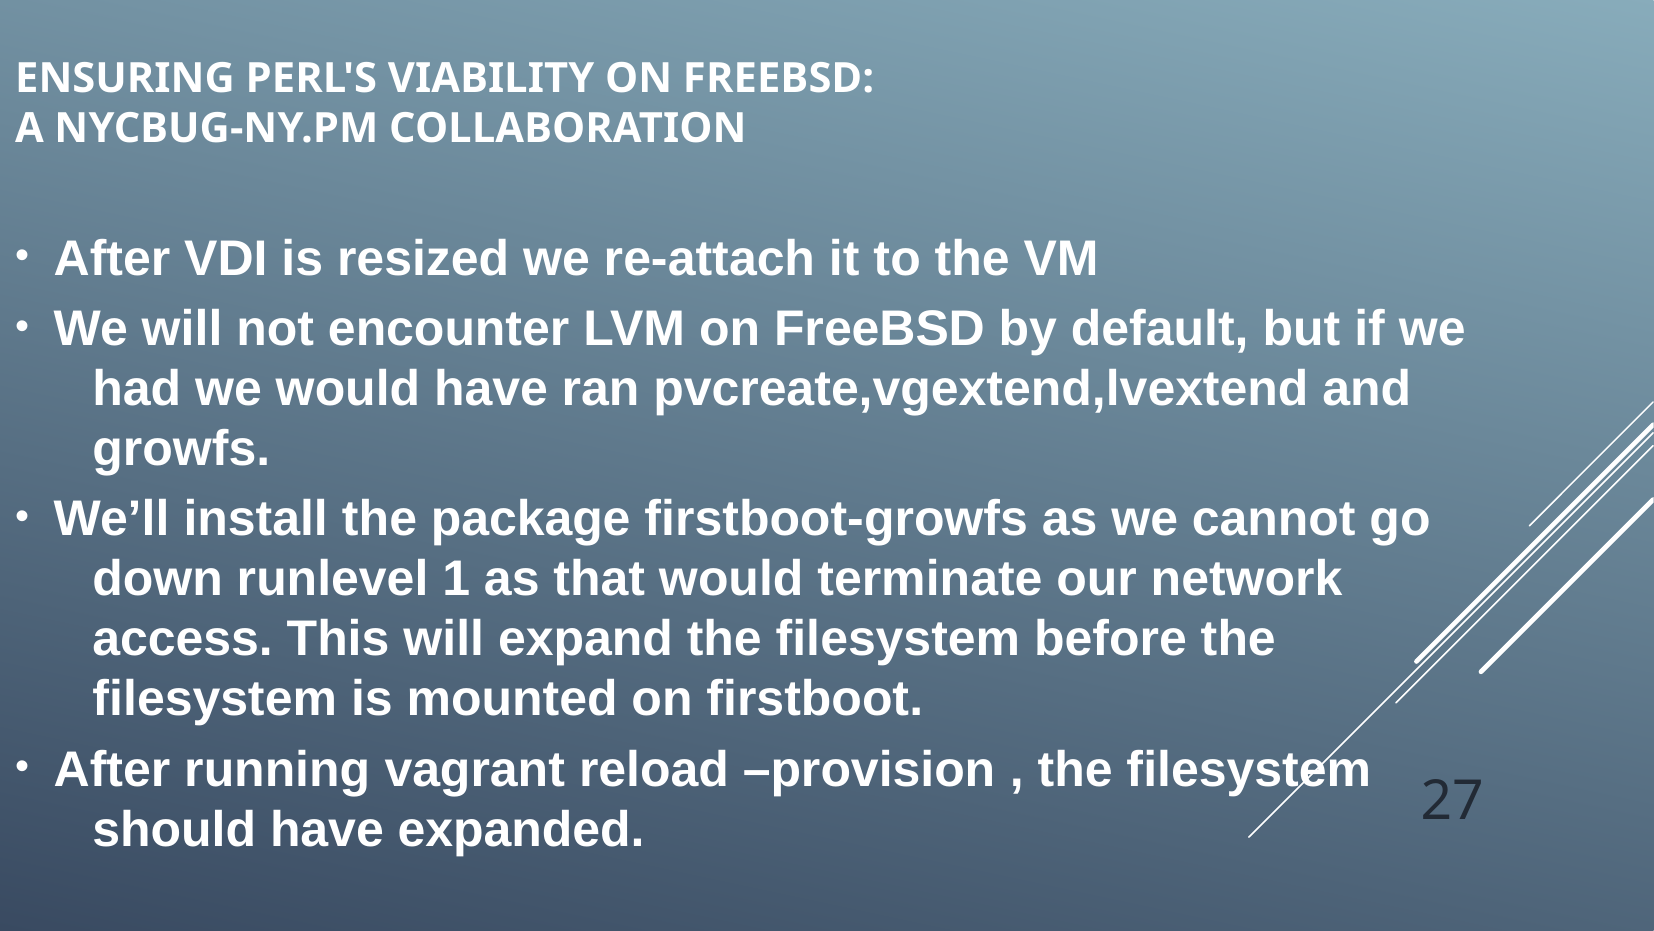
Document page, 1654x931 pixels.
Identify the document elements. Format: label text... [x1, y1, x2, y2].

title Ensuring Perl's Viability on FreeBSD: A NYCBUG-NY.PM Collaboration [0, 36, 1148, 166]
subtitle After VDI is resized we re-attach it to the VM We will not encounter LVM on FreeBSD by default, but if we had we would have ran pvcreate,vgextend,lvextend and growfs. We’ll install the package firstboot-growfs as we cannot go down runlevel 1 as that would terminate our network access. This will expand the filesystem before the filesystem is mounted on firstboot. After running vagrant reload –provision , the filesystem should have expanded. [0, 217, 1489, 871]
